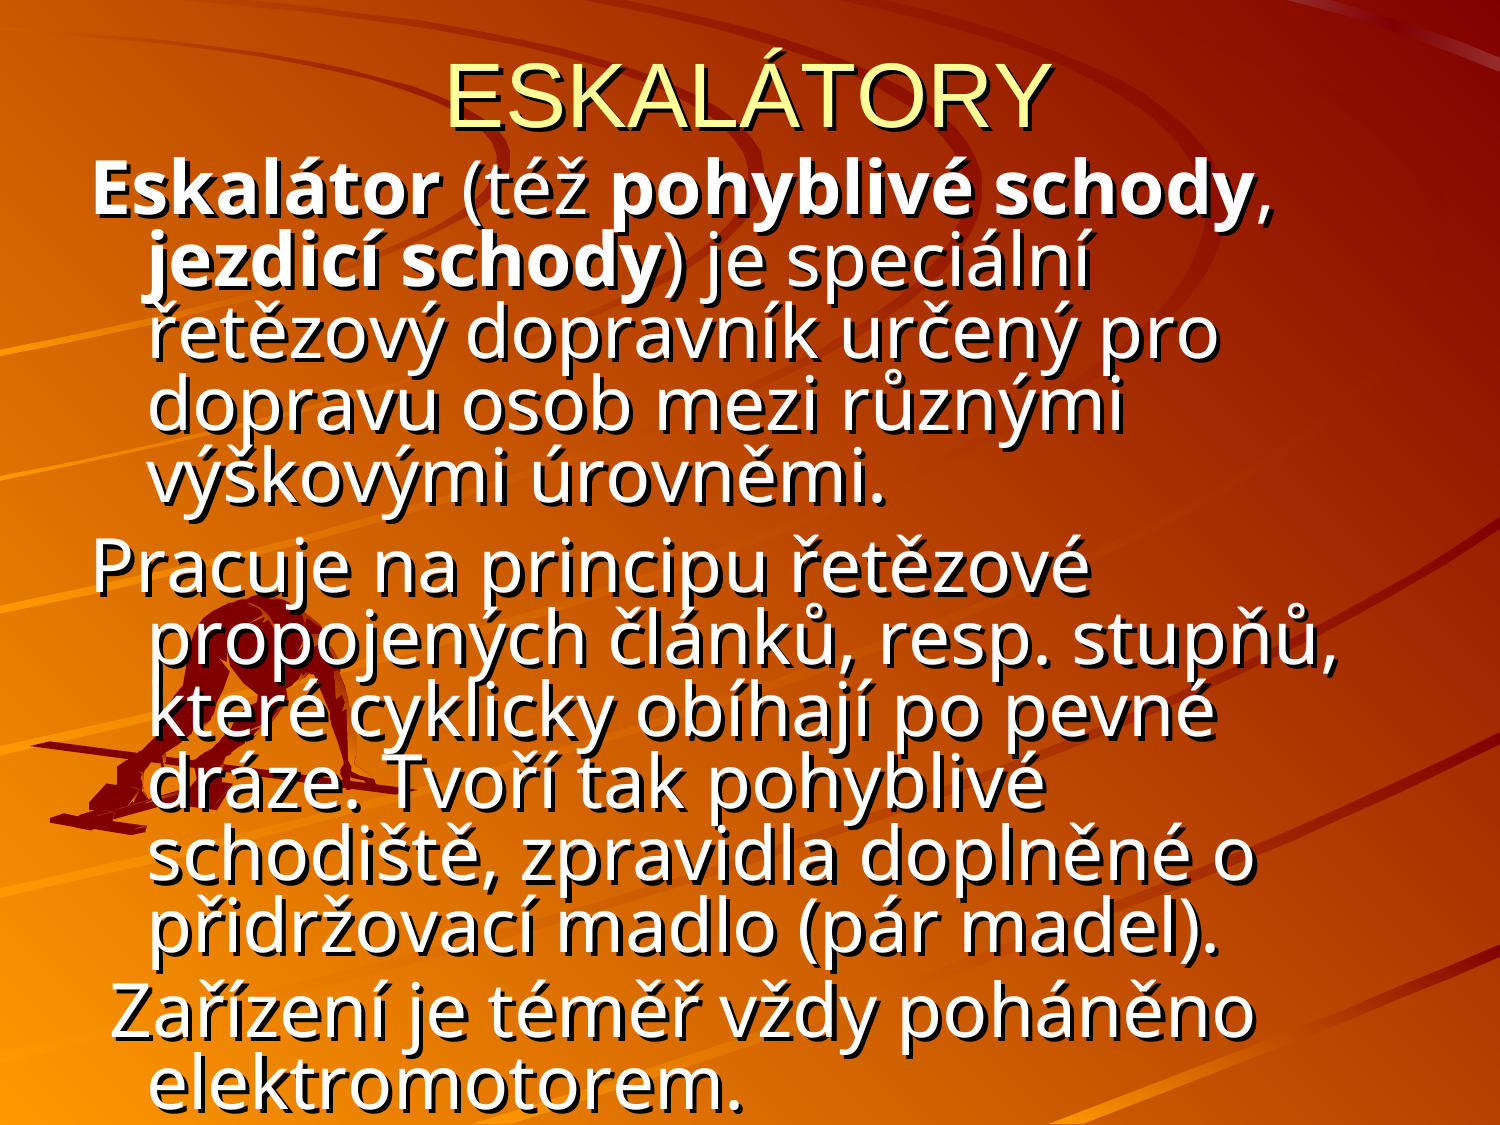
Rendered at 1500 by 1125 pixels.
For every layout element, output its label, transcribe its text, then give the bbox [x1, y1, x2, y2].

list Eskalátor (též pohyblivé schody, jezdicí schody) je speciální řetězový dopravník určený pro dopravu osob mezi různými výškovými úrovněmi. Pracuje na principu řetězové propojených článků, resp. stupňů, které cyklicky obíhají po pevné dráze. Tvoří tak pohyblivé schodiště, zpravidla doplněné o přidržovací madlo (pár madel). Zařízení je téměř vždy poháněno elektromotorem. [75, 148, 1426, 1125]
title ESKALÁTORY [75, 25, 1426, 148]
